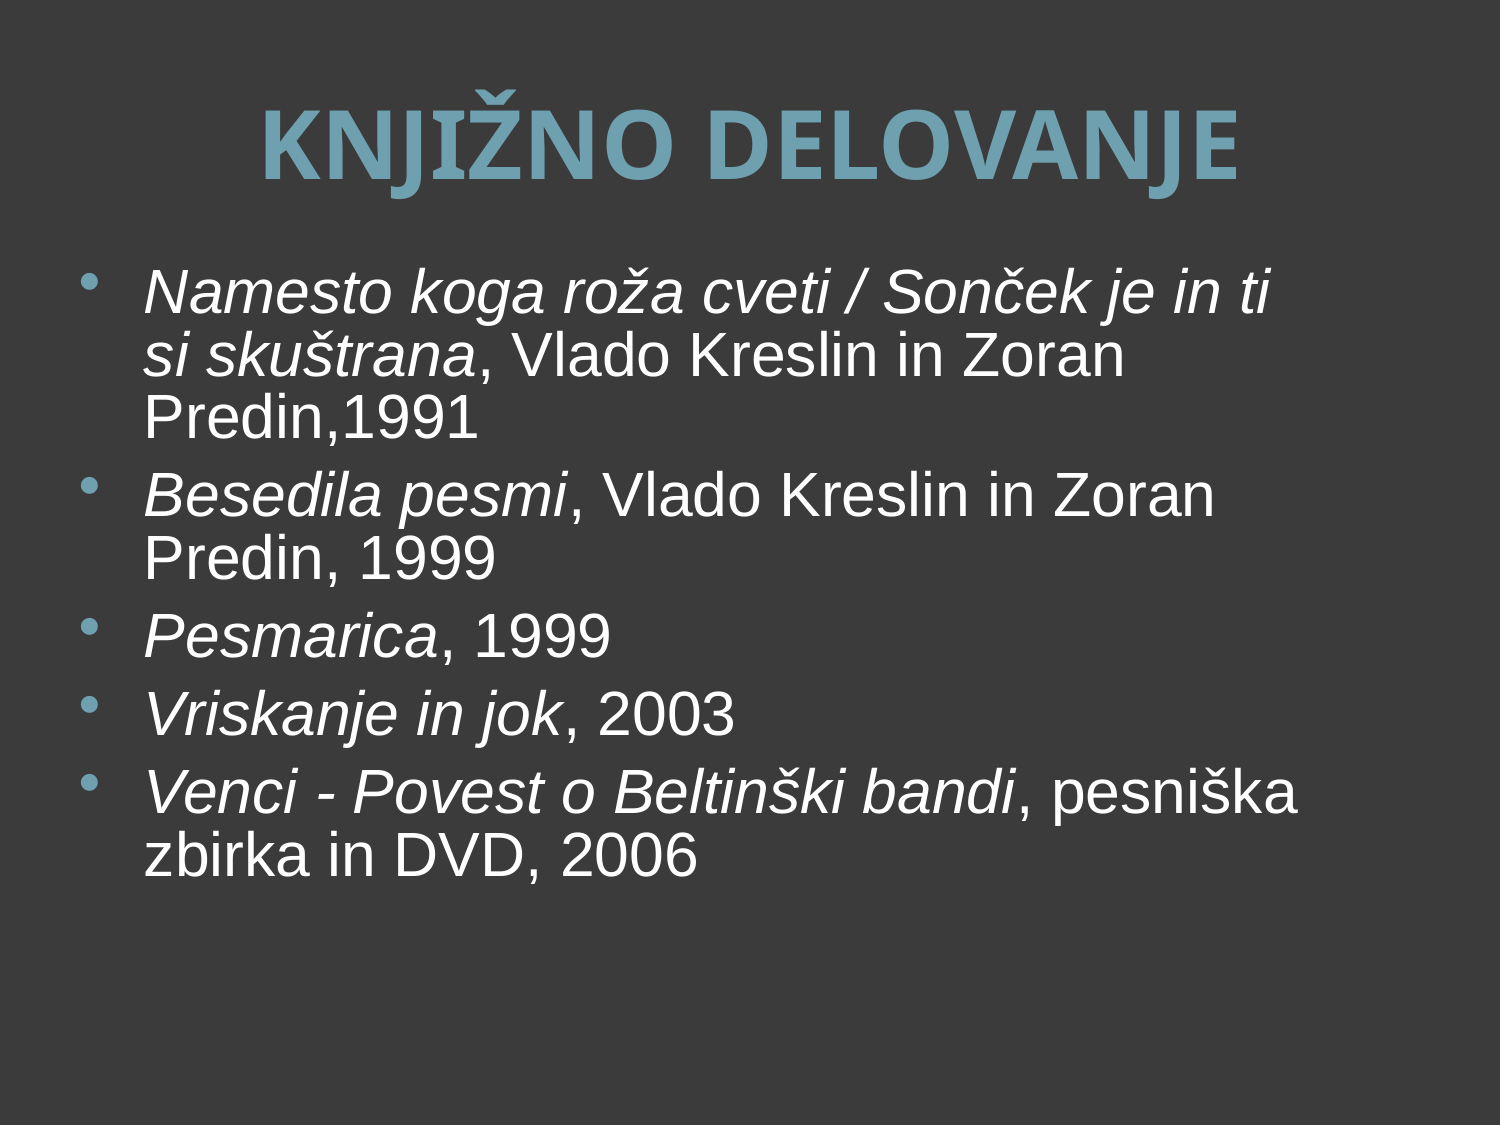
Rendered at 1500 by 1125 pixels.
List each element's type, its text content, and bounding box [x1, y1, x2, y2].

title KNJIŽNO DELOVANJE [75, 44, 1300, 233]
list Namesto koga roža cveti / Sonček je in ti si skuštrana, Vlado Kreslin in Zoran Predin,1991 Besedila pesmi, Vlado Kreslin in Zoran Predin, 1999 Pesmarica, 1999 Vriskanje in jok, 2003 Venci - Povest o Beltinški bandi, pesniška zbirka in DVD, 2006 [75, 262, 1300, 1006]
